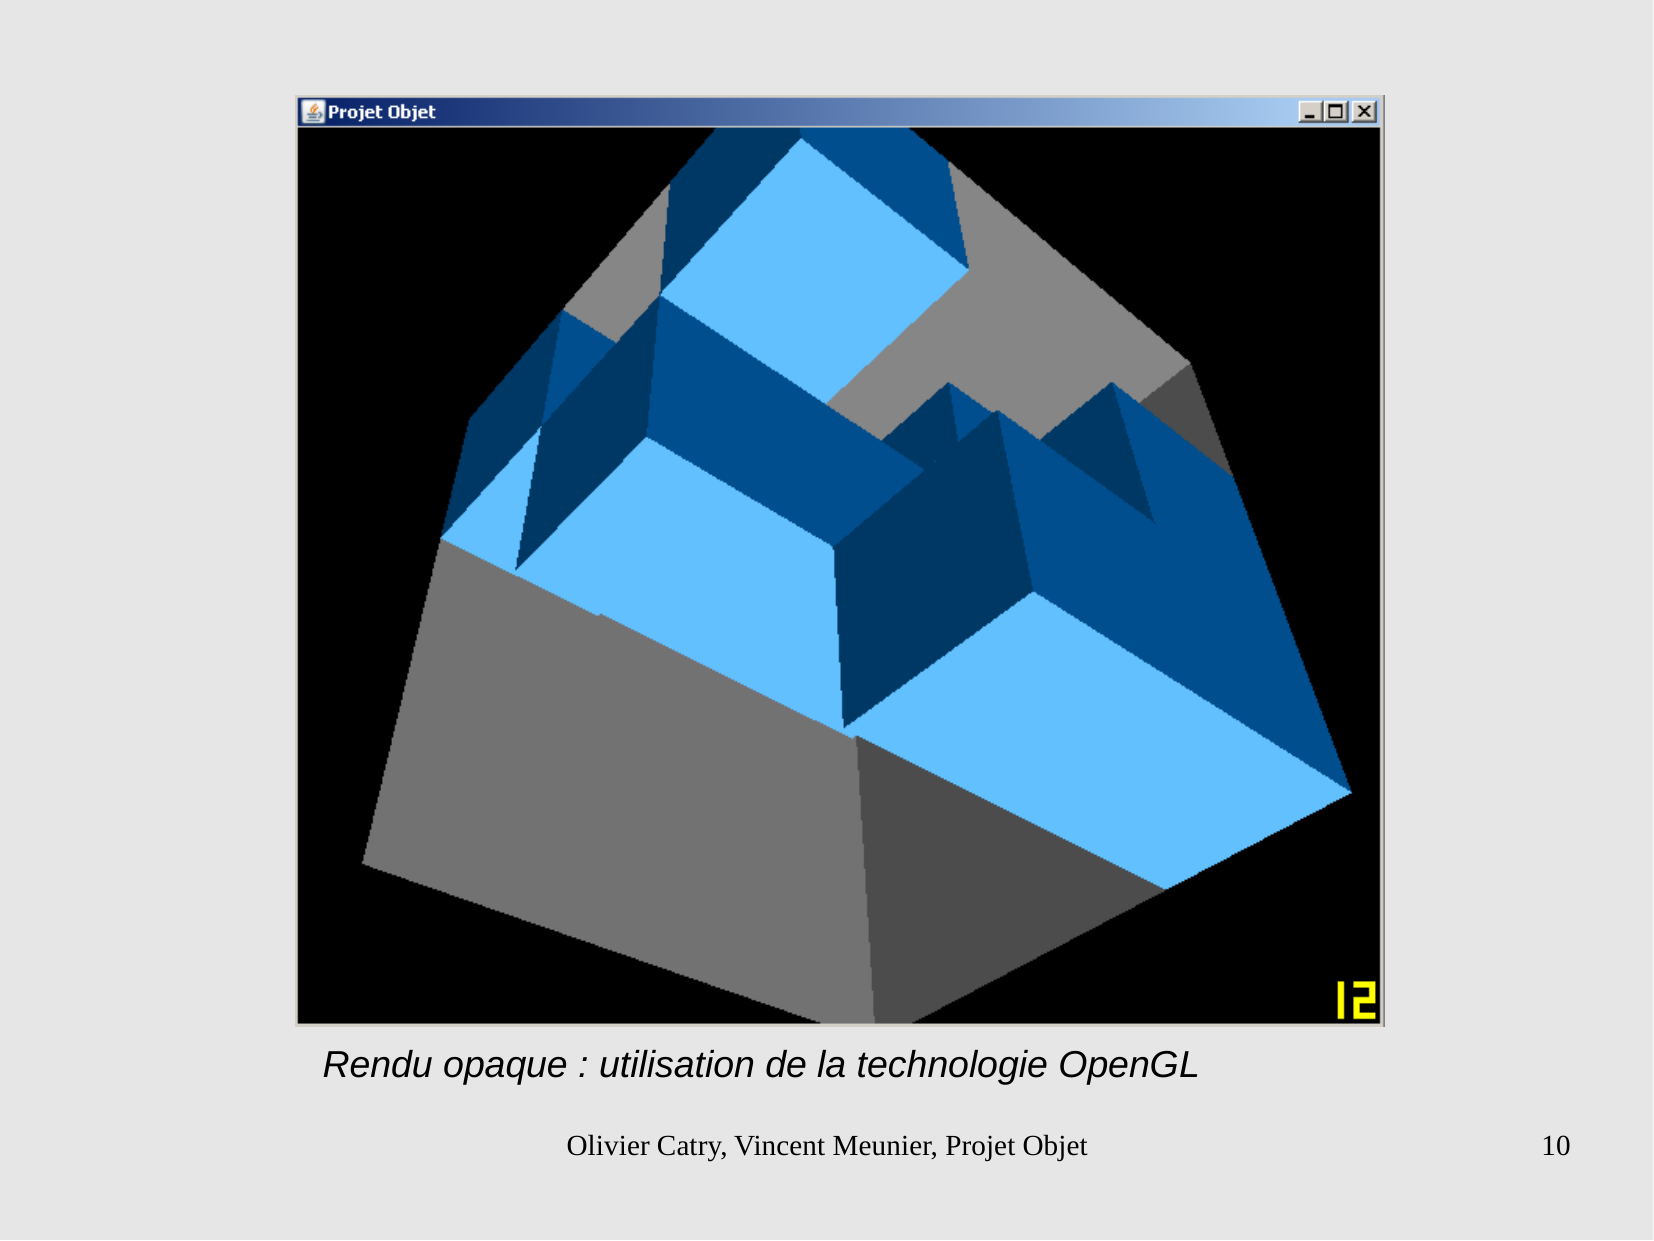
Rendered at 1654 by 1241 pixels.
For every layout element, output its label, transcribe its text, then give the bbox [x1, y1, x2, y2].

picture [295, 95, 1385, 1027]
text_box Rendu opaque : utilisation de la technologie OpenGL [307, 1035, 1371, 1093]
